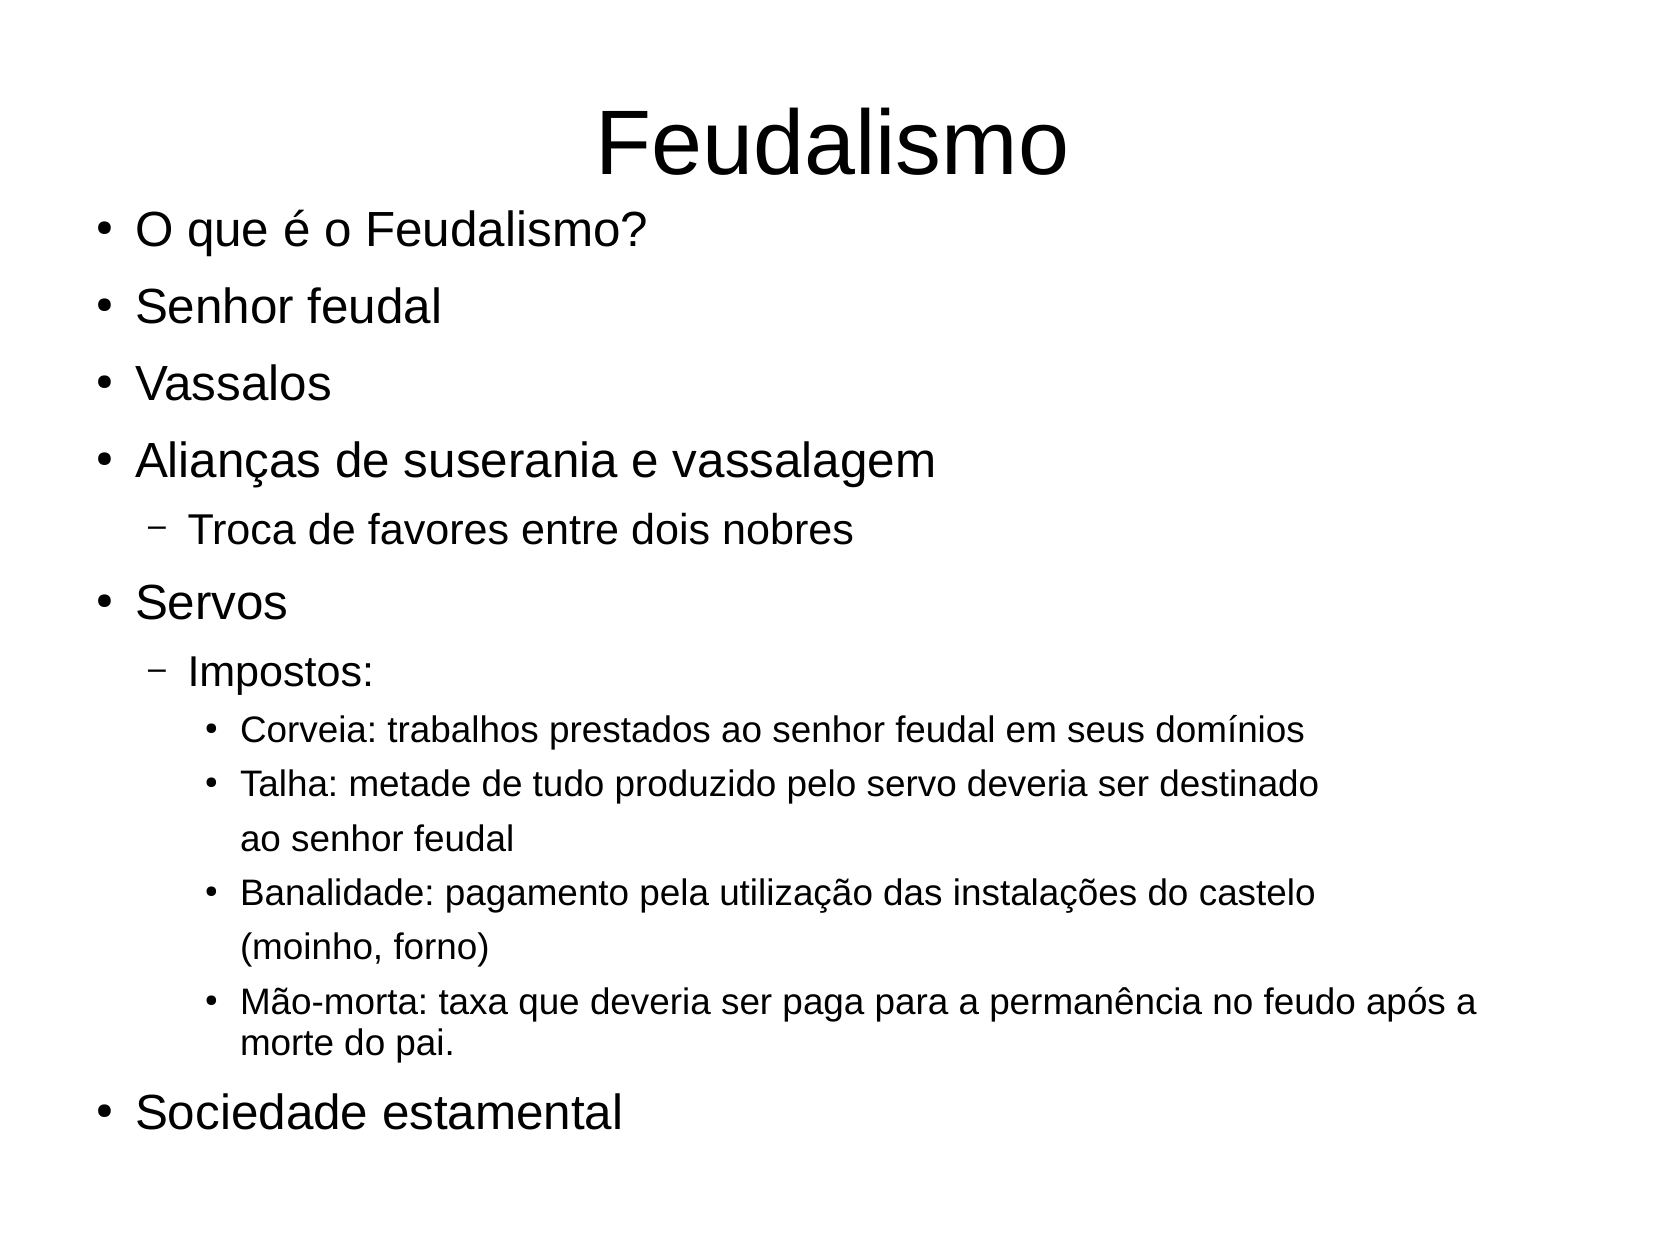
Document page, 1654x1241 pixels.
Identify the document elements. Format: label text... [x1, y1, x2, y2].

list O que é o Feudalismo? Senhor feudal Vassalos Alianças de suserania e vassalagem Troca de favores entre dois nobres Servos Impostos: Corveia: trabalhos prestados ao senhor feudal em seus domínios Talha: metade de tudo produzido pelo servo deveria ser destinado ao senhor feudal Banalidade: pagamento pela utilização das instalações do castelo (moinho, forno) Mão-morta: taxa que deveria ser paga para a permanência no feudo após a morte do pai. Sociedade estamental [82, 202, 1571, 1146]
title Feudalismo [200, 49, 1465, 202]
